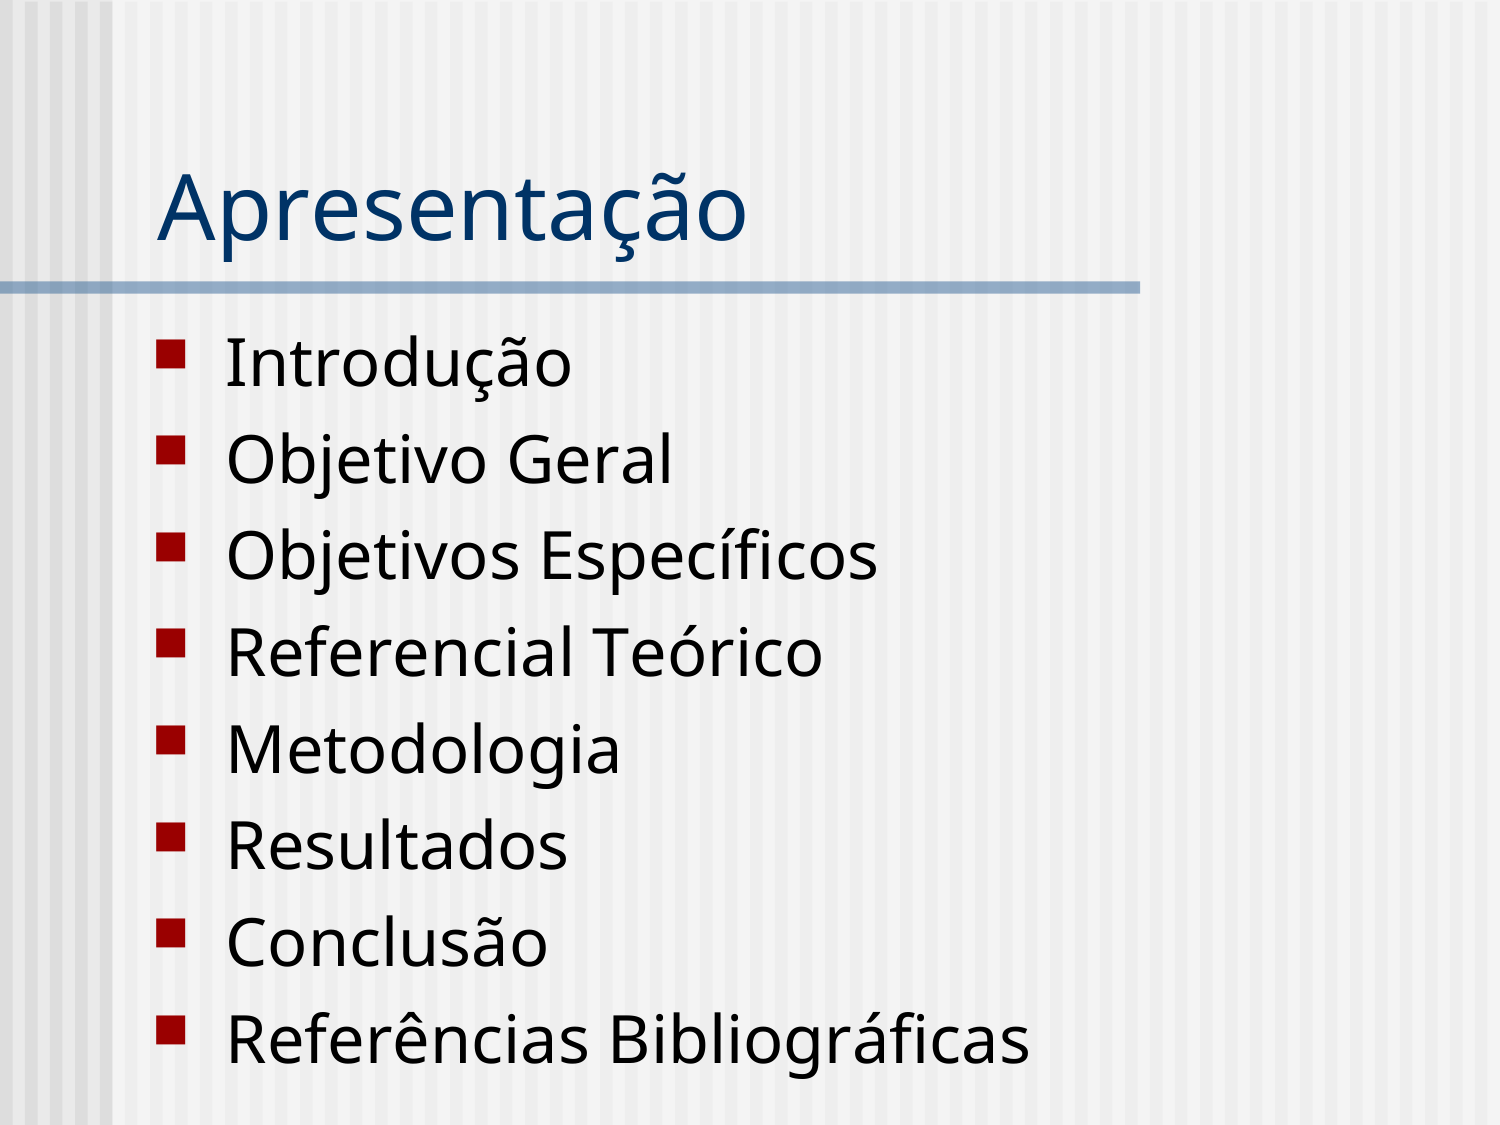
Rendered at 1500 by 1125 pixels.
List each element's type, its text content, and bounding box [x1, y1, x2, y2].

title Apresentação [142, 140, 1482, 267]
list Introdução Objetivo Geral Objetivos Específicos Referencial Teórico Metodologia Resultados Conclusão Referências Bibliográficas [137, 312, 1400, 1025]
